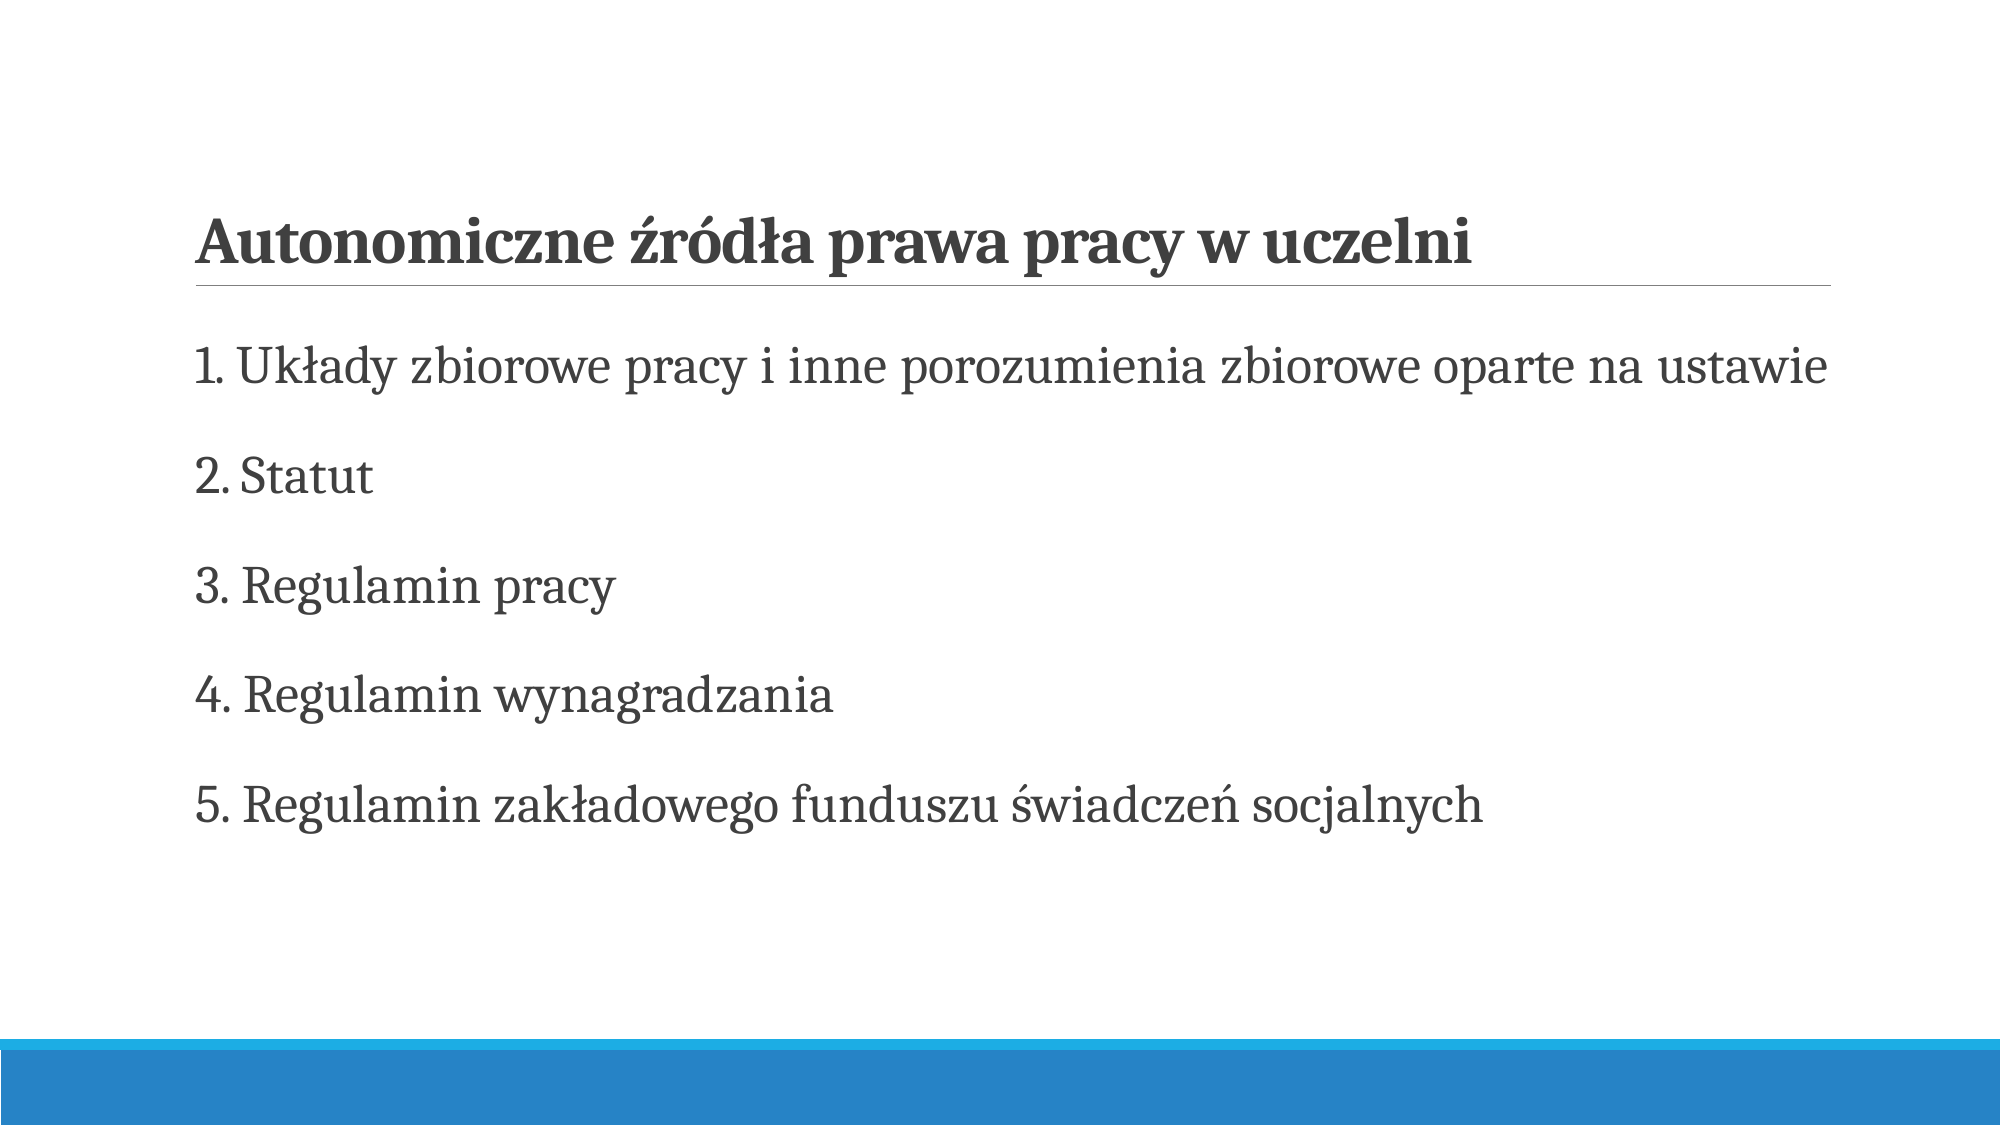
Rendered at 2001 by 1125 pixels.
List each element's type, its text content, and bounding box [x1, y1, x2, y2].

title Autonomiczne źródła prawa pracy w uczelni [180, 47, 1831, 286]
list 1. Układy zbiorowe pracy i inne porozumienia zbiorowe oparte na ustawie 2. Statut 3. Regulamin pracy 4. Regulamin wynagradzania 5. Regulamin zakładowego funduszu świadczeń socjalnych [180, 302, 1831, 963]
